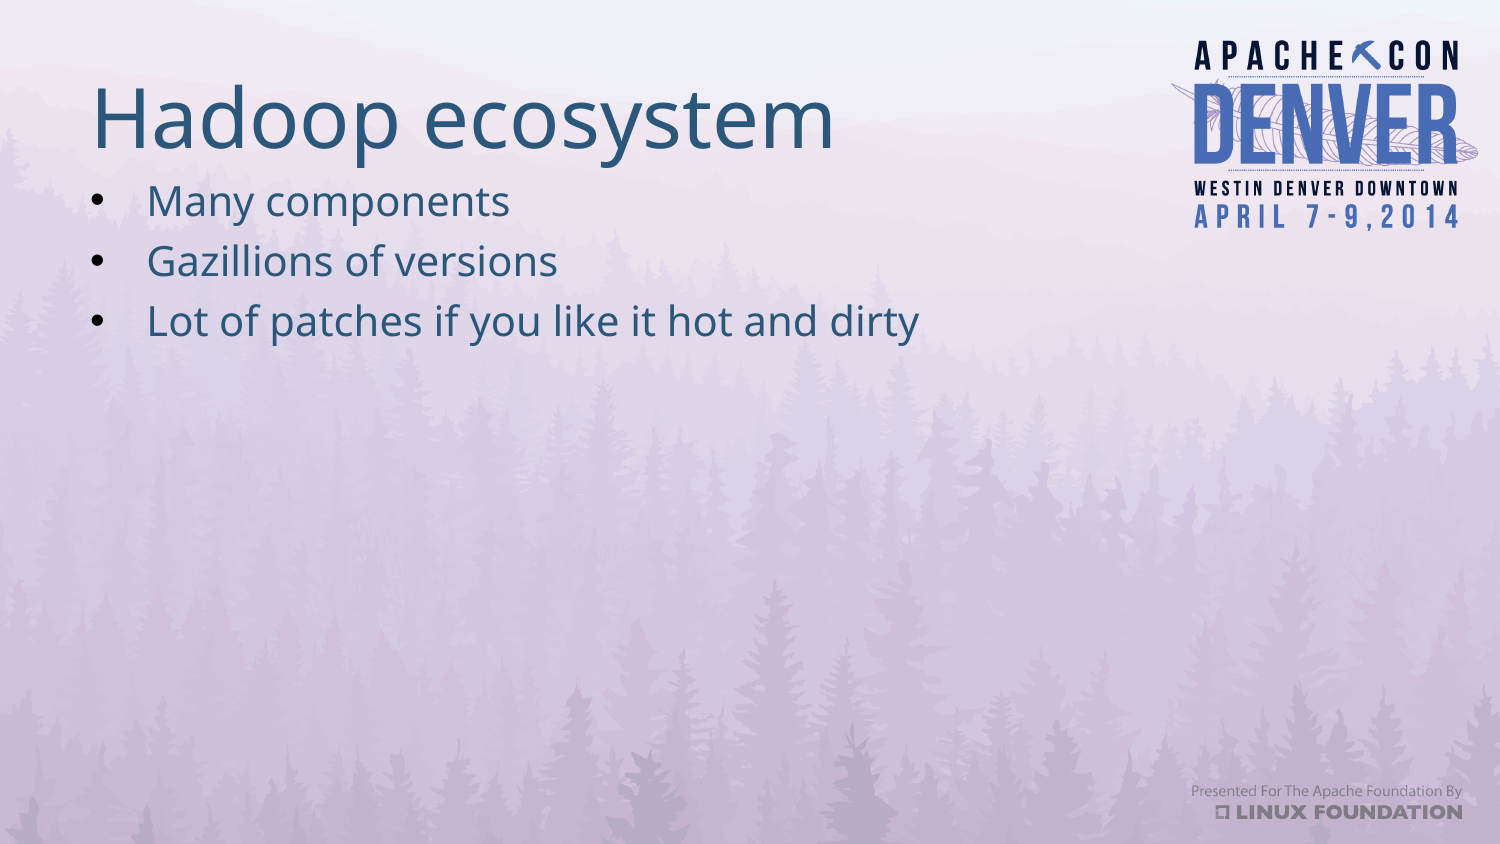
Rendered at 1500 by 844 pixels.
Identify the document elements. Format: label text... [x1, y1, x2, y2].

text_box Many components Gazillions of versions Lot of patches if you like it hot and dirty [75, 166, 1141, 239]
picture [0, 0, 1500, 844]
text_box Hadoop ecosystem [75, 57, 1116, 158]
